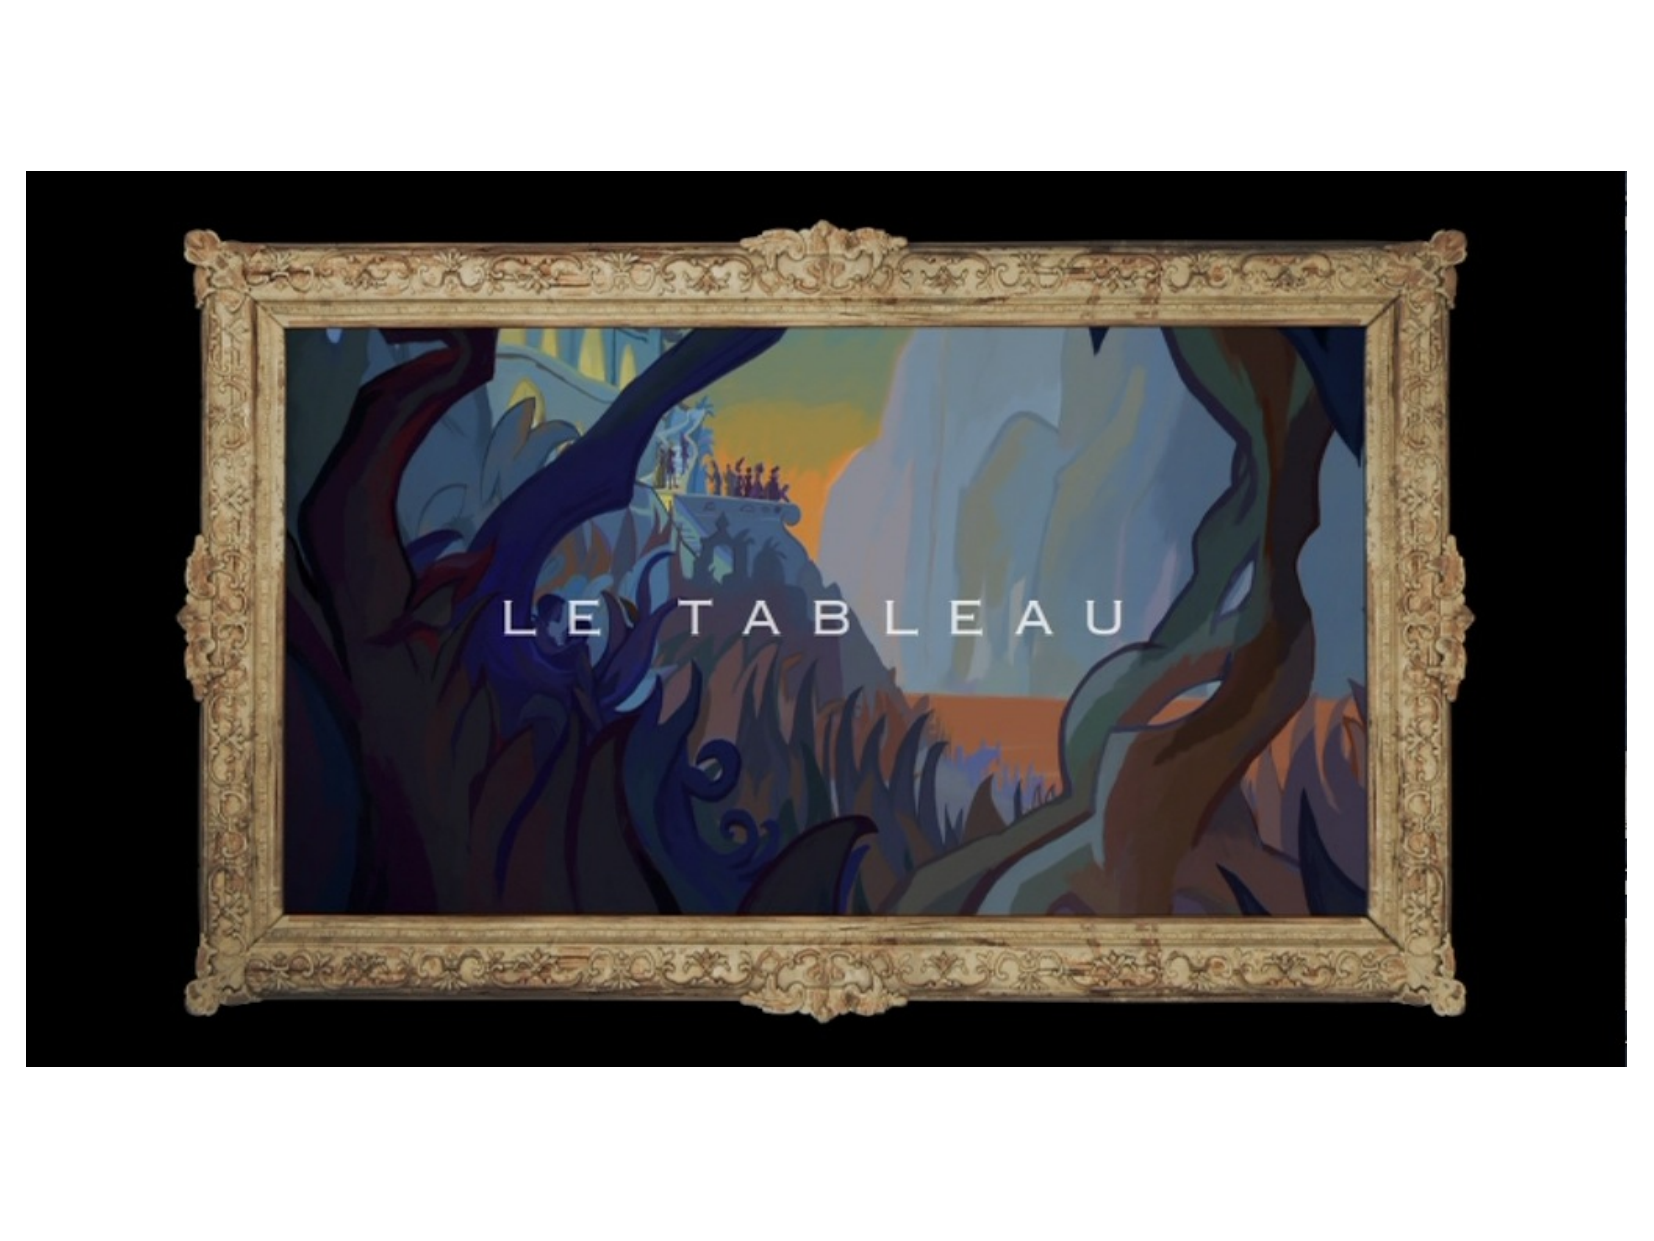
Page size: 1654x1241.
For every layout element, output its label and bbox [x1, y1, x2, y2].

picture [26, 171, 1627, 1067]
